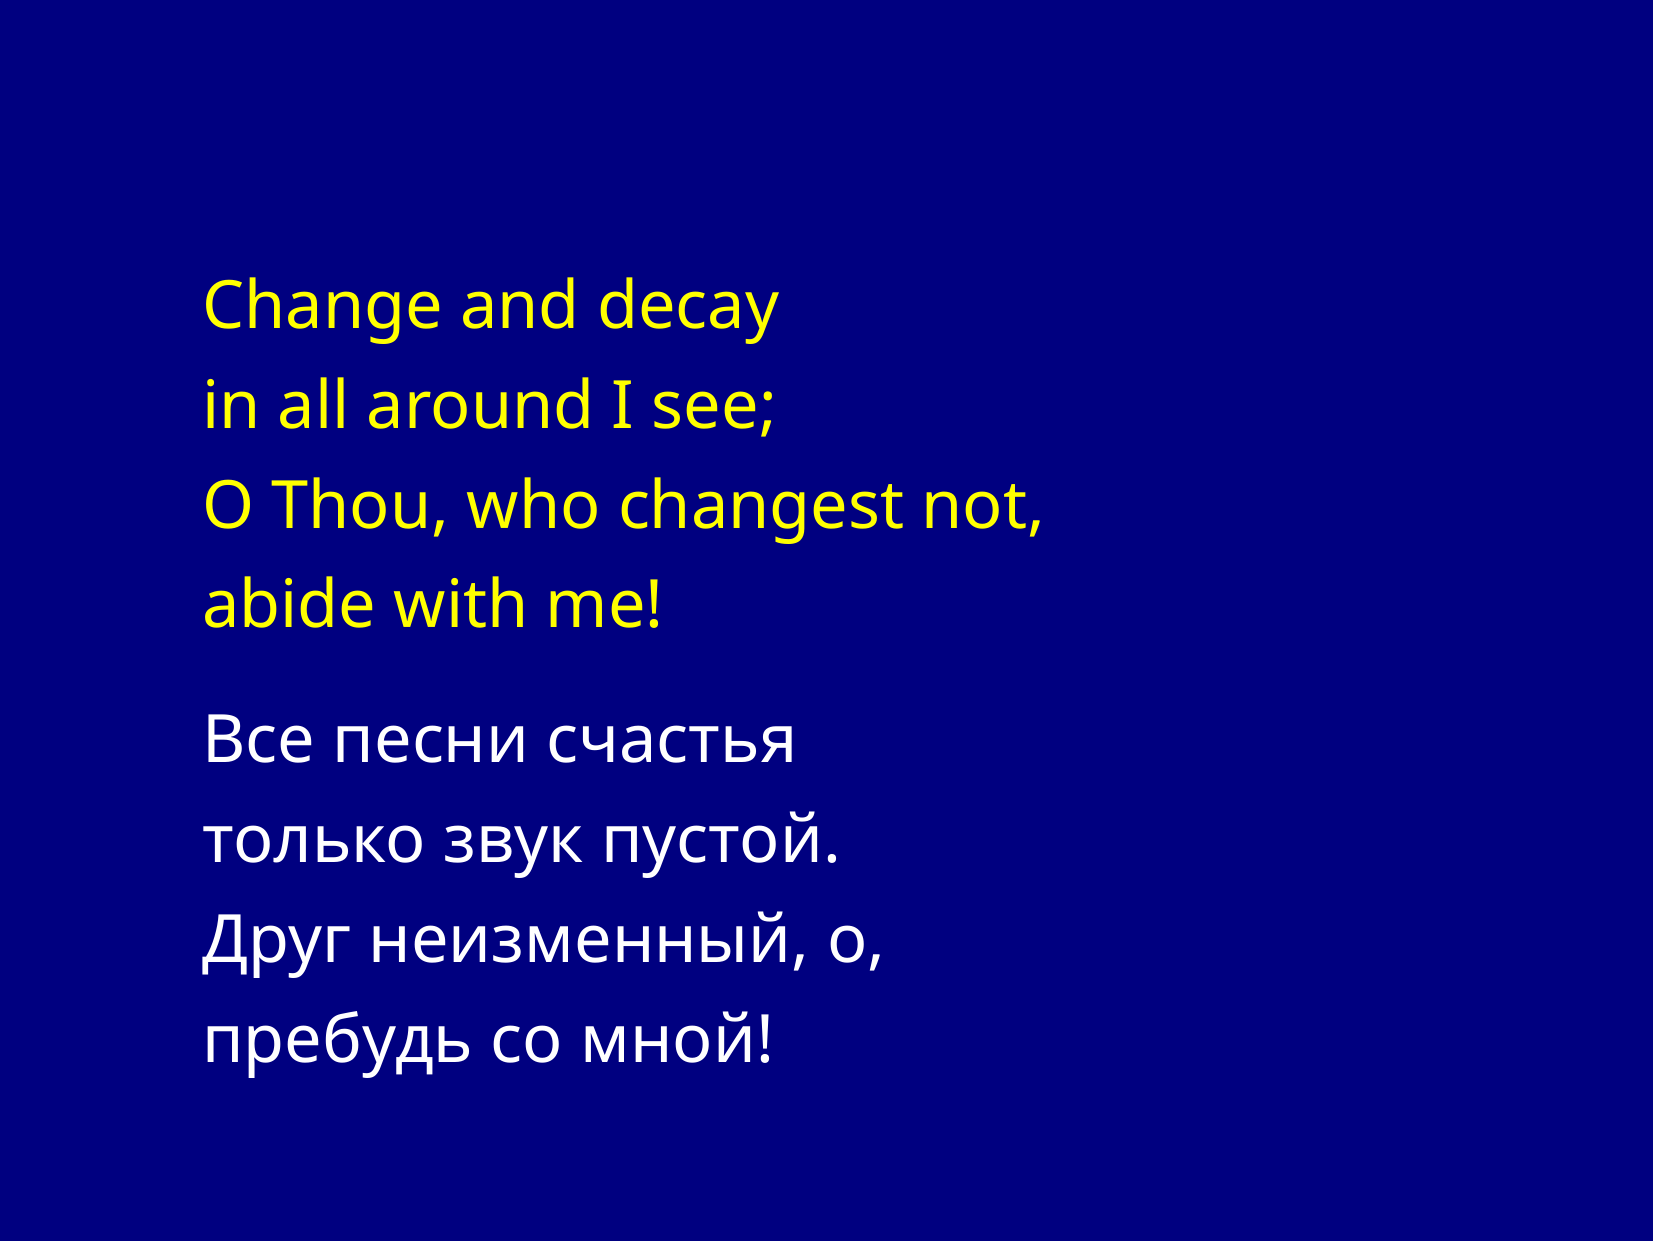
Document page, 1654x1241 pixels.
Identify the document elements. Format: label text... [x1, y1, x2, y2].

text_box Change and decay in all around I see; O Thou, who changest not, abide with me! [75, 150, 1576, 638]
text_box Все песни счастья только звук пустой. Друг неизменный, о, пребудь со мной! [75, 675, 1576, 1163]
